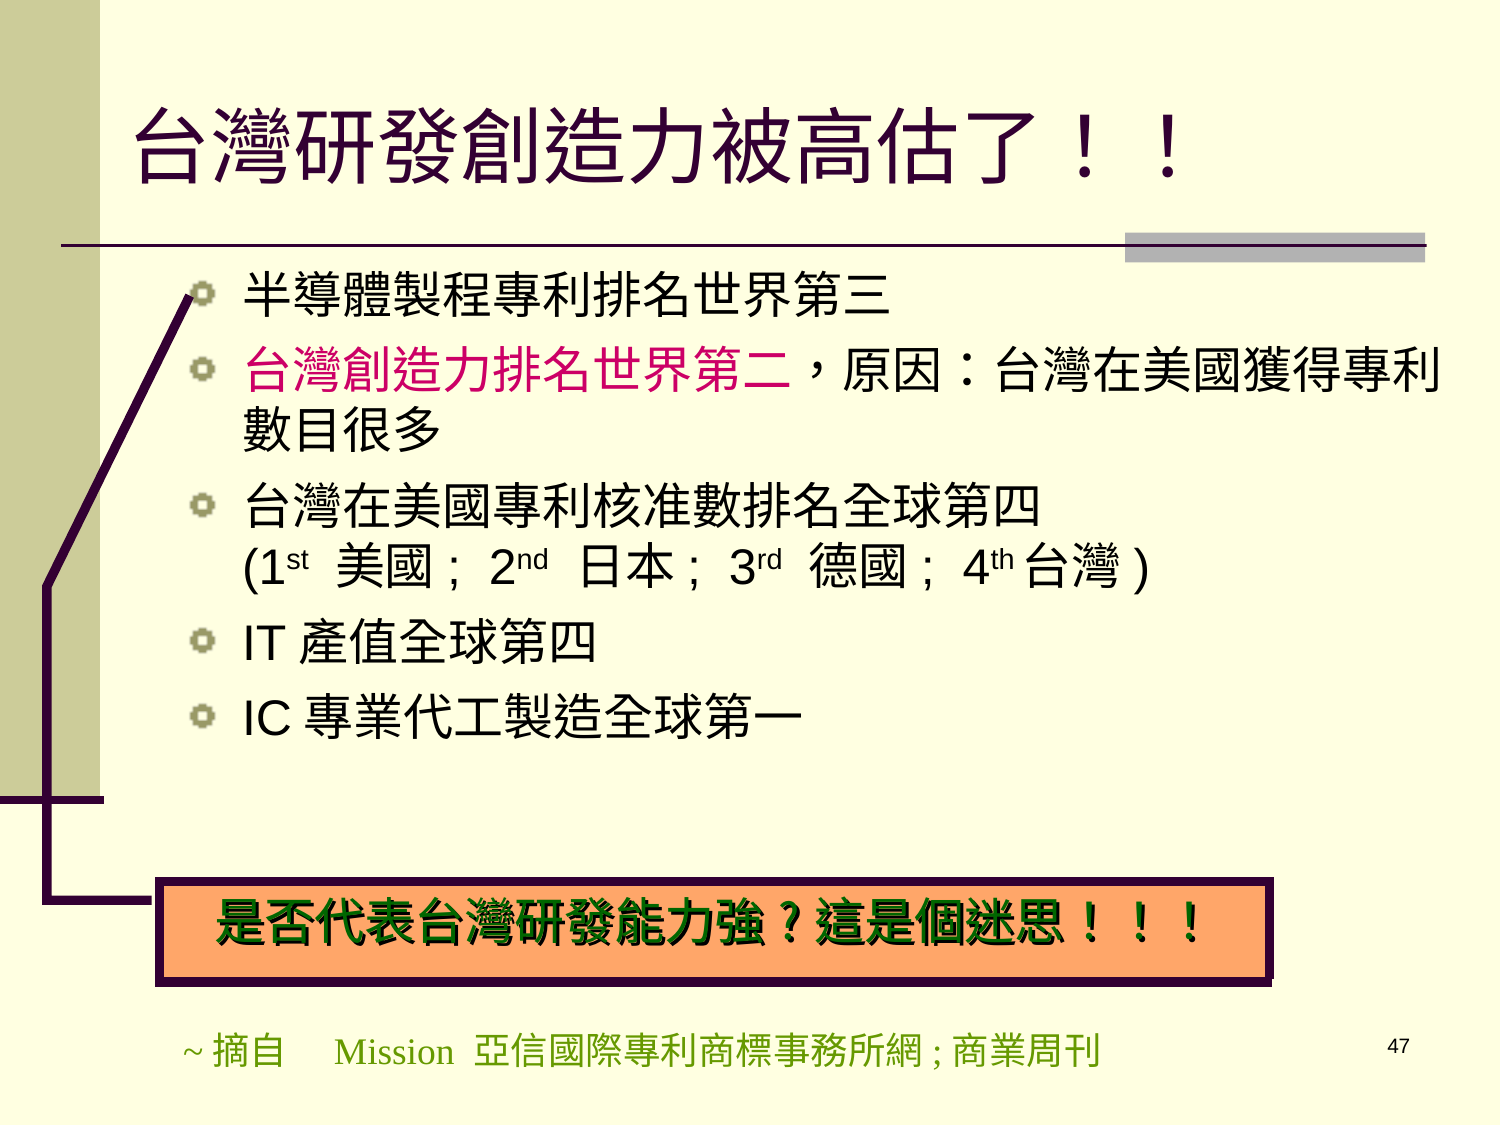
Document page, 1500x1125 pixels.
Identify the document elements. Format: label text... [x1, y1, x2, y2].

title 台灣研發創造力被高估了！！ [112, 49, 1388, 238]
text_box ~摘自 Mission 亞信國際專利商標事務所網;商業周刊 [168, 1019, 1117, 1081]
list 半導體製程專利排名世界第三 台灣創造力排名世界第二，原因：台灣在美國獲得專利數目很多 台灣在美國專利核准數排名全球第四 (1st 美國; 2nd 日本; 3rd 德國; 4th台灣) IT產值全球第四 IC專業代工製造全球第一 [171, 255, 1471, 977]
text_box 是否代表台灣研發能力強? 這是個迷思！！！ [159, 882, 1270, 982]
